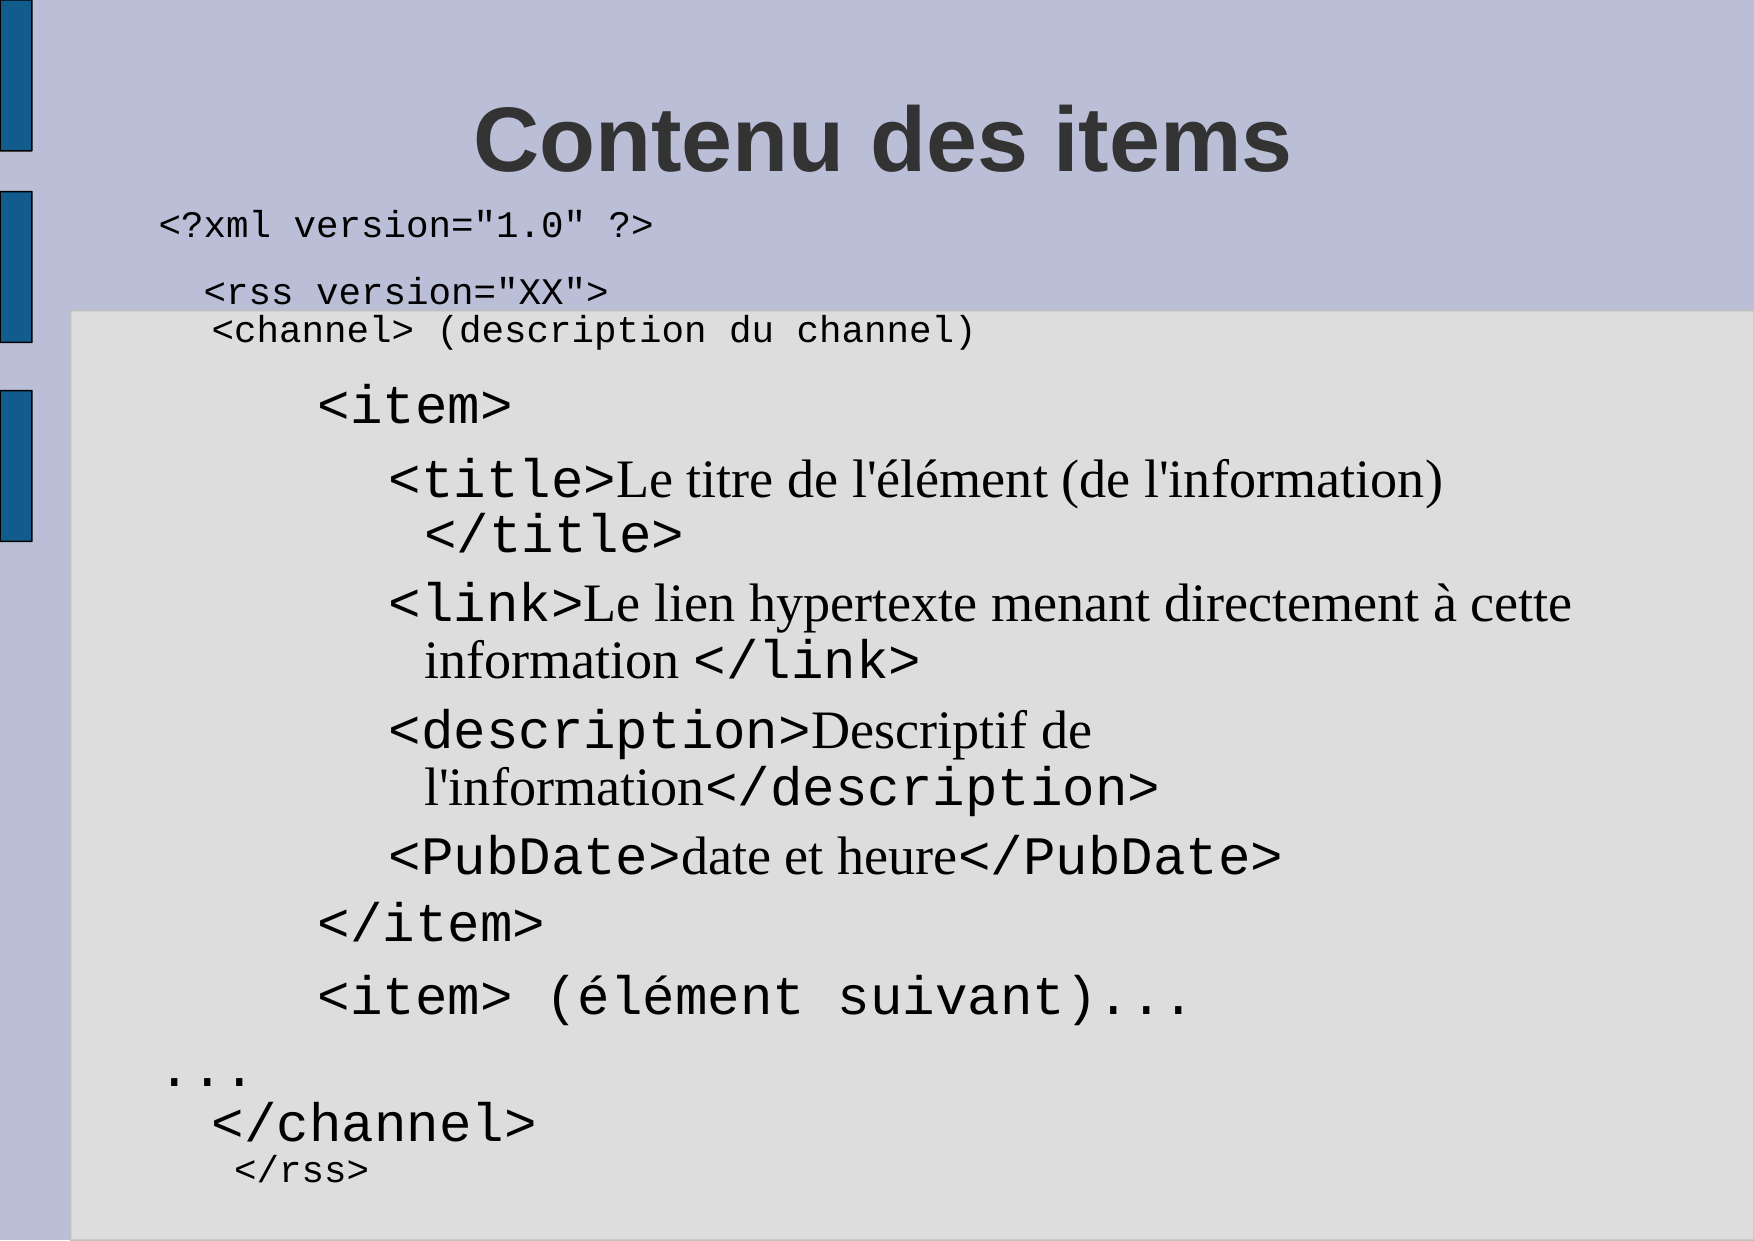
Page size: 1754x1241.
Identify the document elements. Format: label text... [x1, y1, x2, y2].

title Contenu des items [147, 91, 1620, 194]
list <?xml version="1.0" ?> <rss version="XX"> <channel> (description du channel) <item> <title>Le titre de l'élément (de l'information) </title> <link>Le lien hypertexte menant directement à cette information </link> <description>Descriptif de l'information</description> <PubDate>date et heure</PubDate> </item> <item> (élément suivant)... ... </channel> </rss> [140, 206, 1684, 1225]
